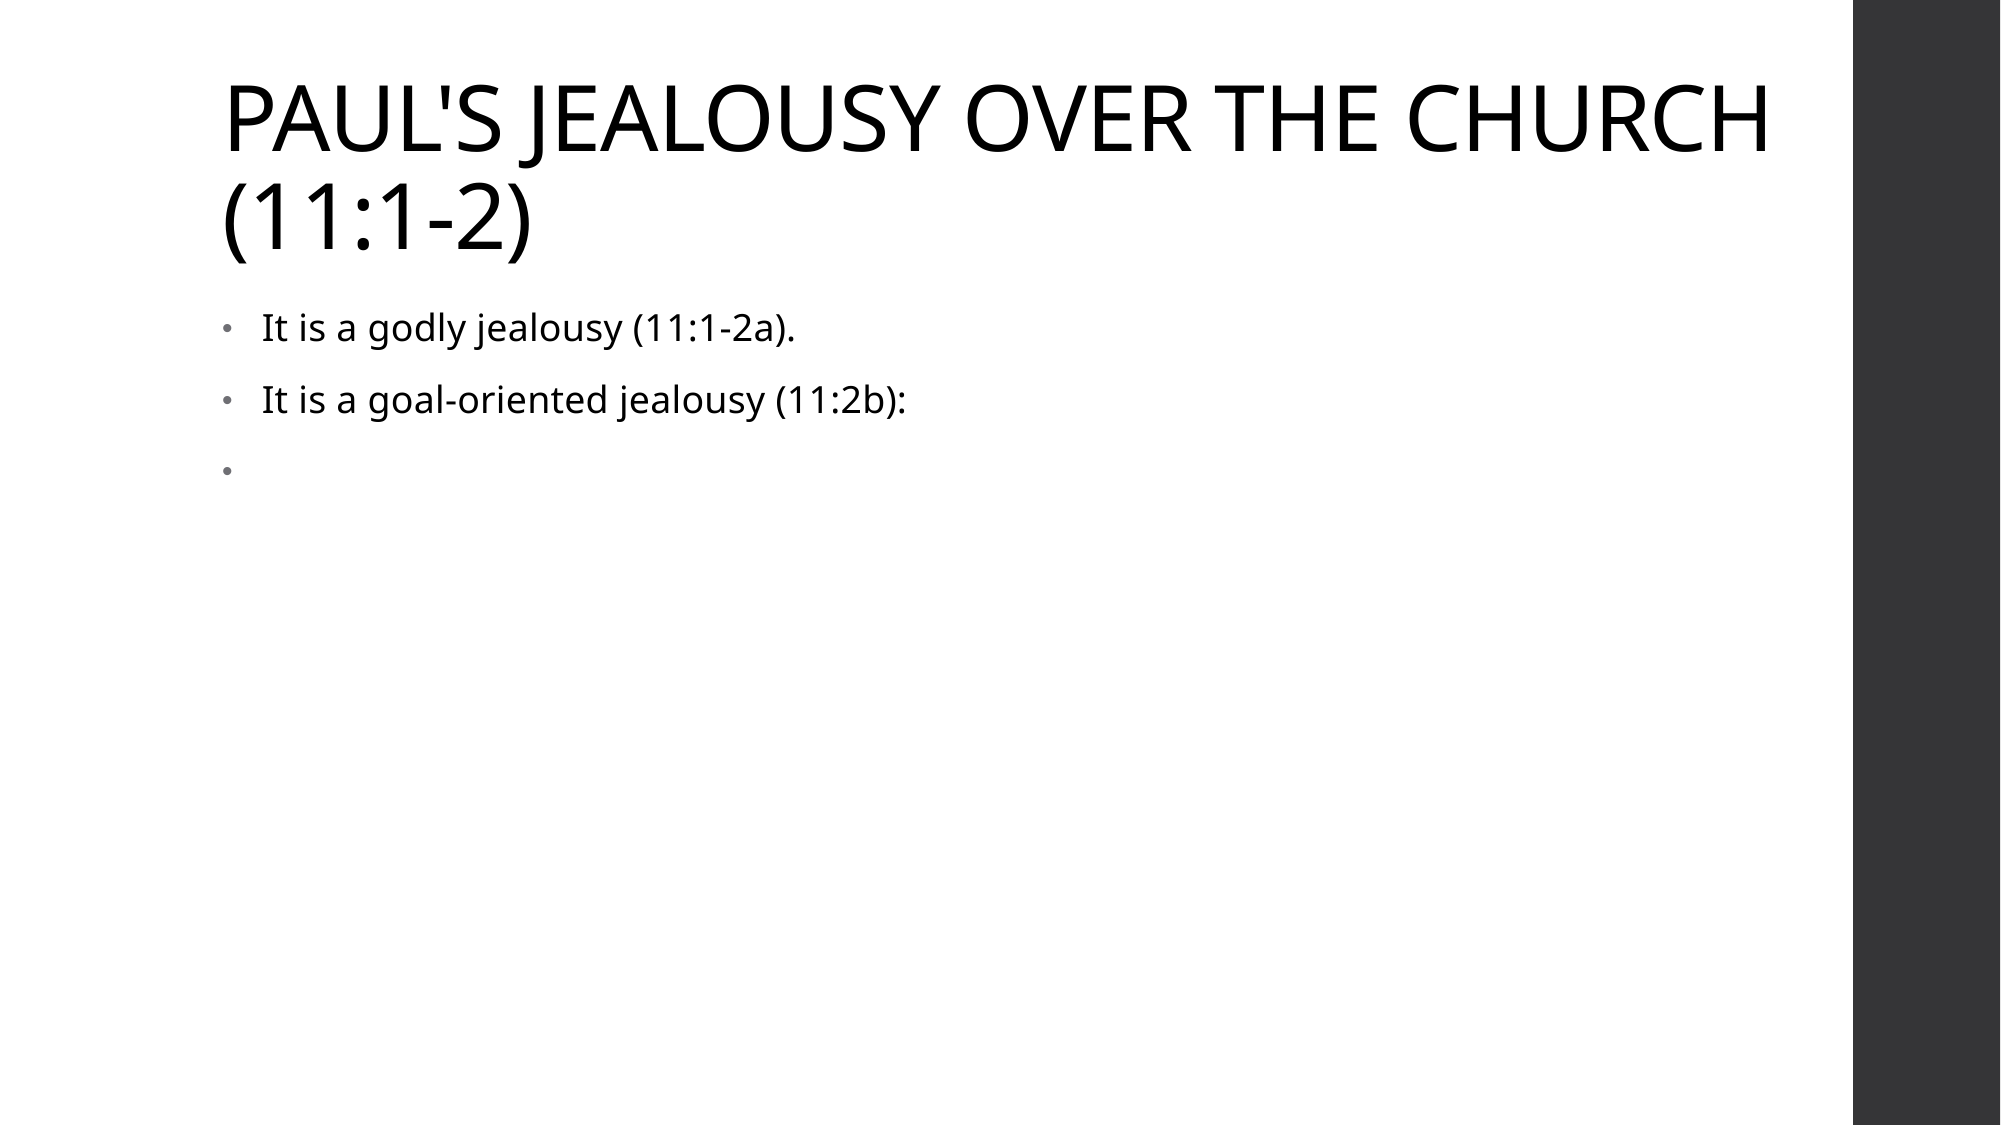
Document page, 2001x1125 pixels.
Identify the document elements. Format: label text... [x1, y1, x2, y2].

list It is a godly jealousy (11:1-2a). It is a goal-oriented jealousy (11:2b): [206, 299, 1617, 1014]
title PAUL'S JEALOUSY OVER THE CHURCH (11:1-2) [206, 60, 1797, 278]
